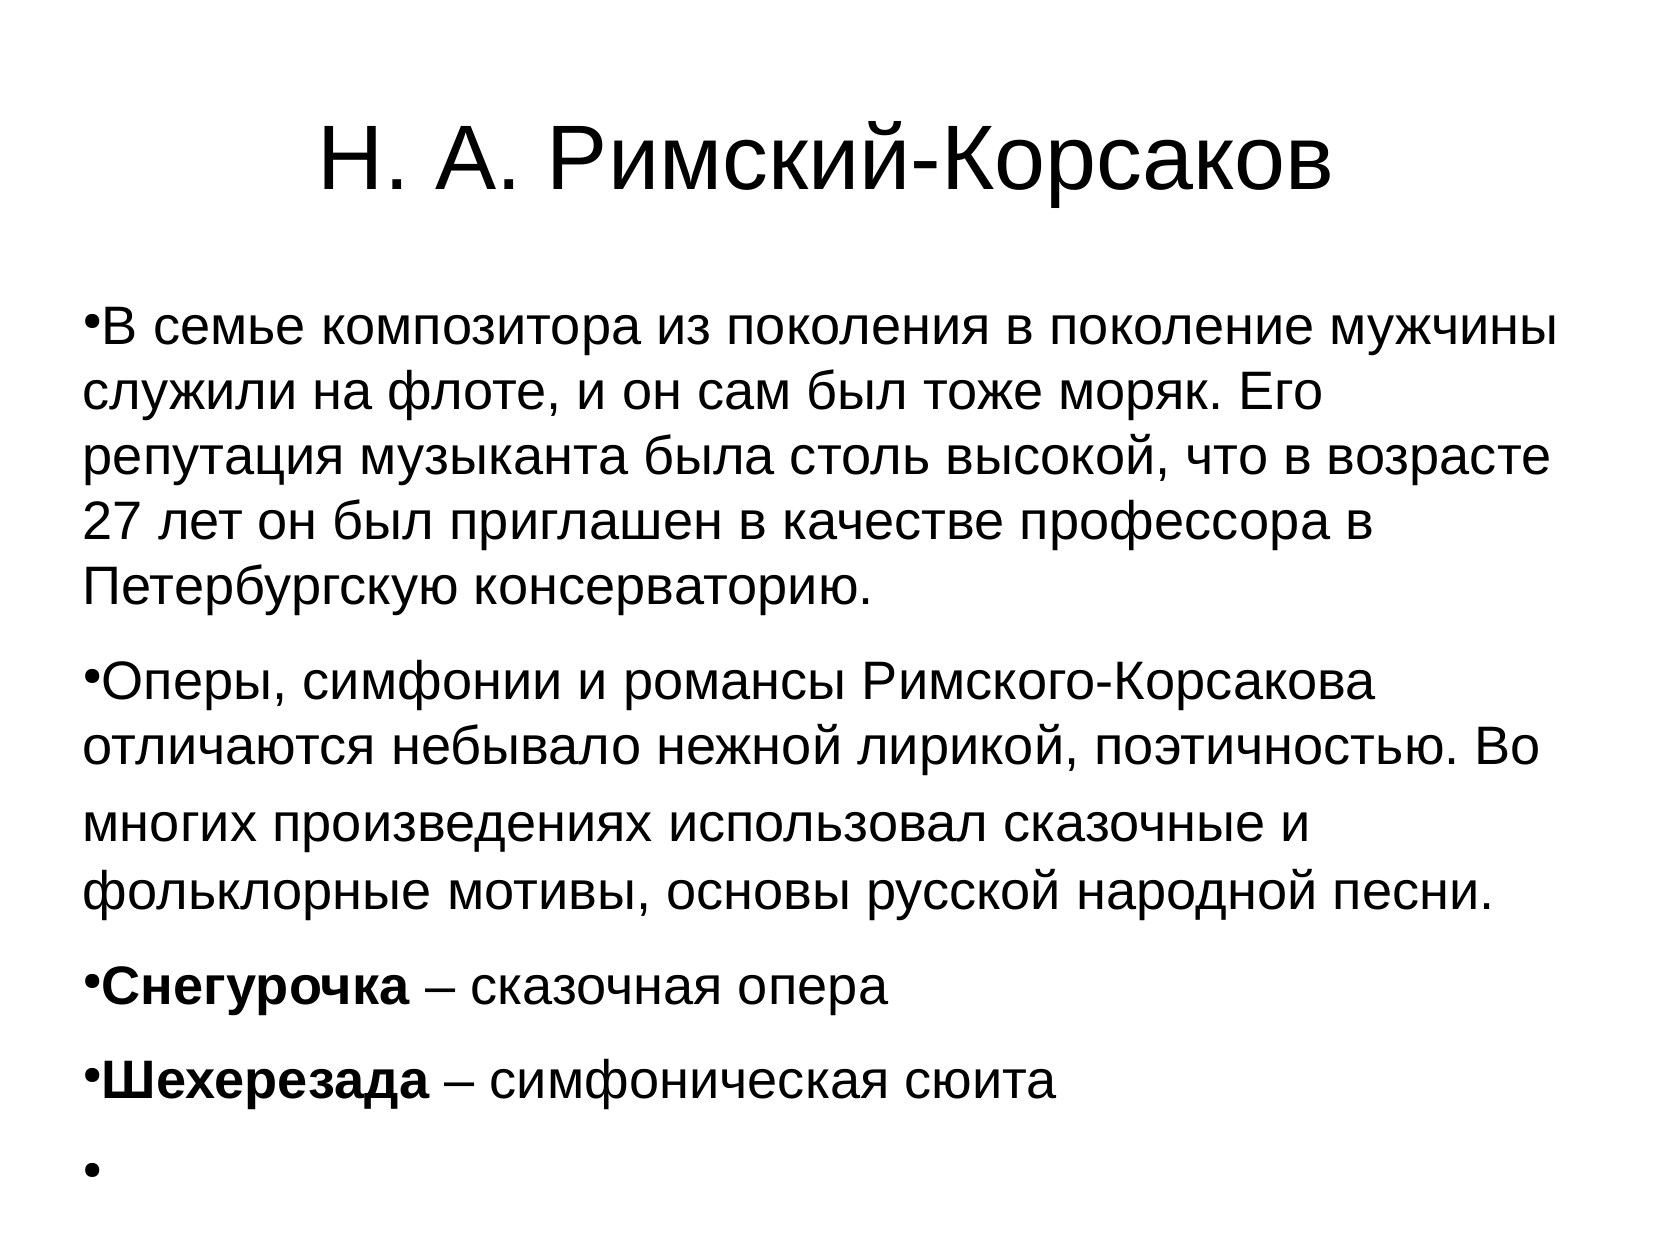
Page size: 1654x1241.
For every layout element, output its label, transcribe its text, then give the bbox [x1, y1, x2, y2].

list В семье композитора из поколения в поколение мужчины служили на флоте, и он сам был тоже моряк. Его репутация музыканта была столь высокой, что в возрасте 27 лет он был приглашен в качестве профессора в Петербургскую консерваторию. Оперы, симфонии и романсы Римского-Корсакова отличаются небывало нежной лирикой, поэтичностью. Во многих произведениях использовал сказочные и фольклорные мотивы, основы русской народной песни. Снегурочка – сказочная опера Шехерезада – симфоническая сюита [82, 290, 1571, 1241]
title H. А. Римский-Корсаков [82, 49, 1571, 257]
